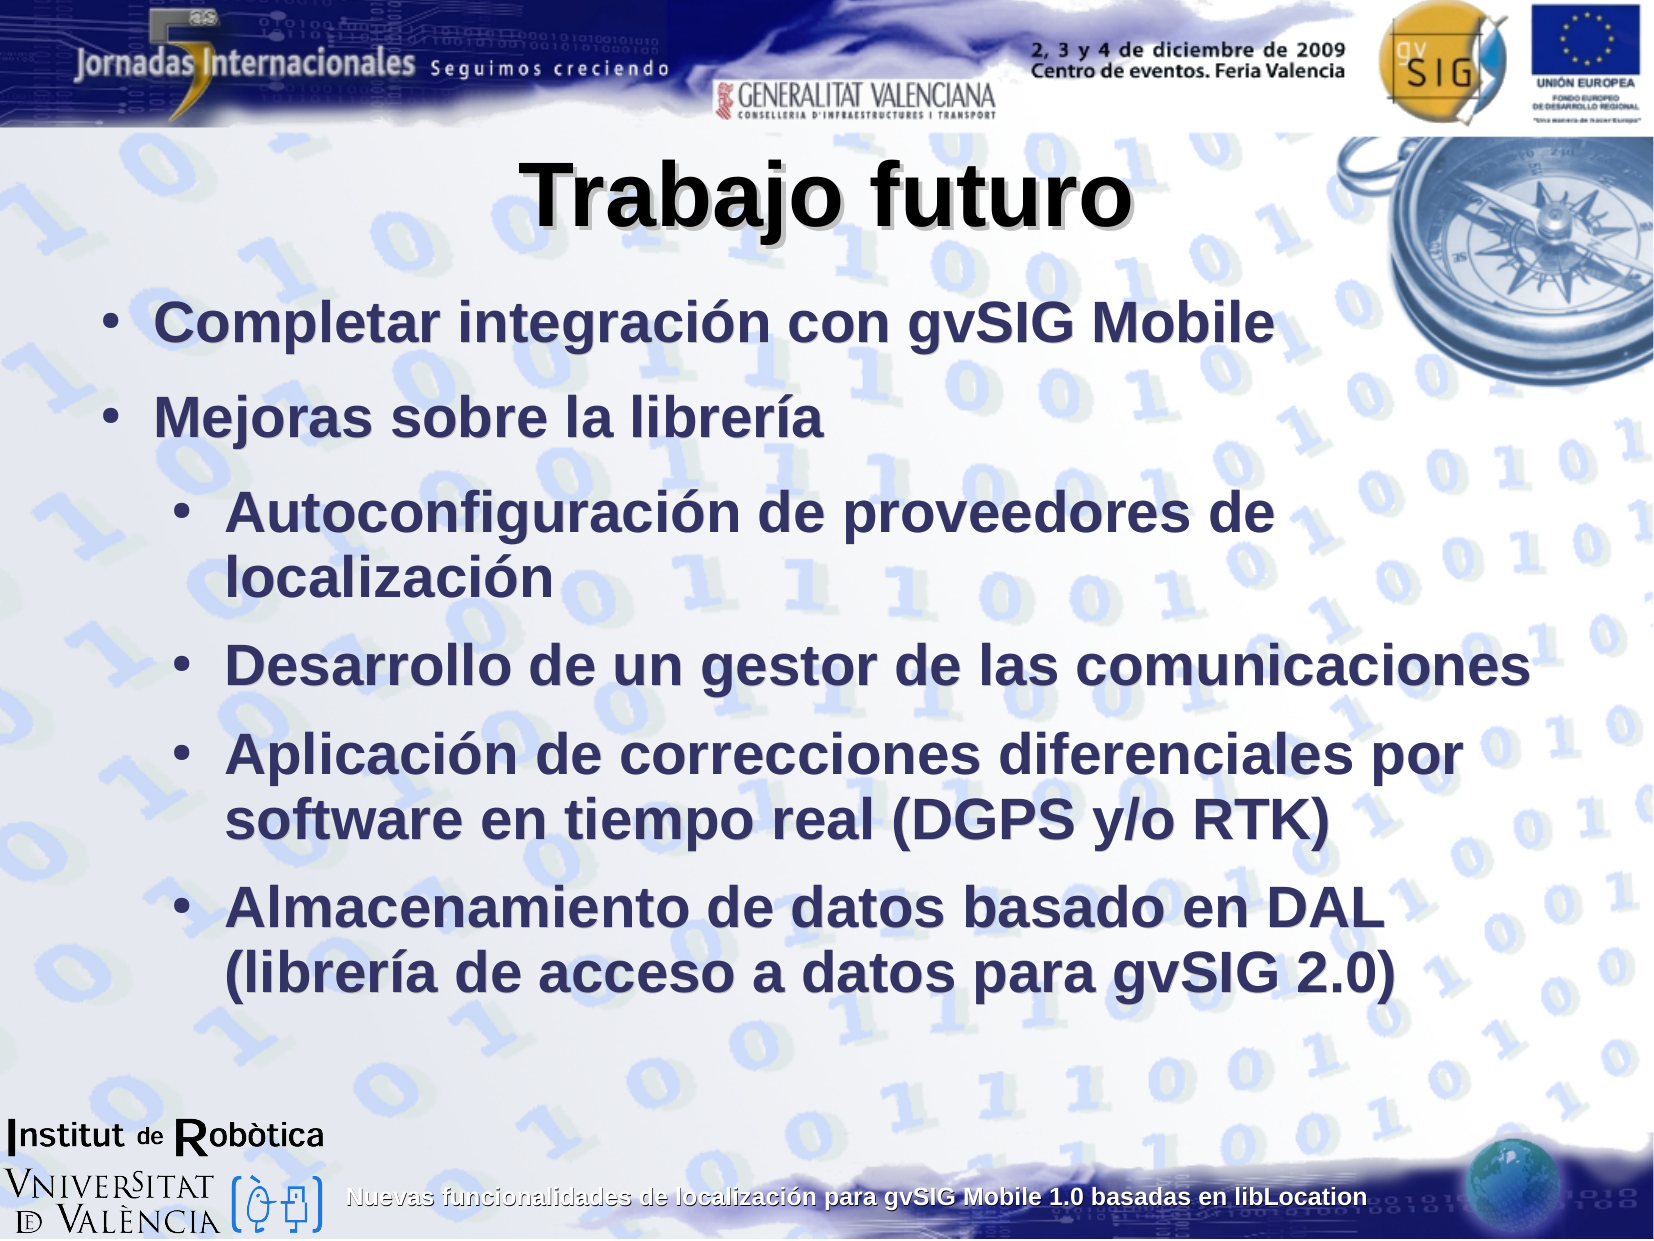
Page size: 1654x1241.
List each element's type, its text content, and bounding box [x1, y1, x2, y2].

title Trabajo futuro [82, 90, 1571, 290]
picture [0, 0, 1654, 1239]
list Completar integración con gvSIG Mobile Mejoras sobre la librería Autoconfiguración de proveedores de localización Desarrollo de un gestor de las comunicaciones Aplicación de correcciones diferenciales por software en tiempo real (DGPS y/o RTK) Almacenamiento de datos basado en DAL (librería de acceso a datos para gvSIG 2.0) [82, 290, 1571, 1109]
